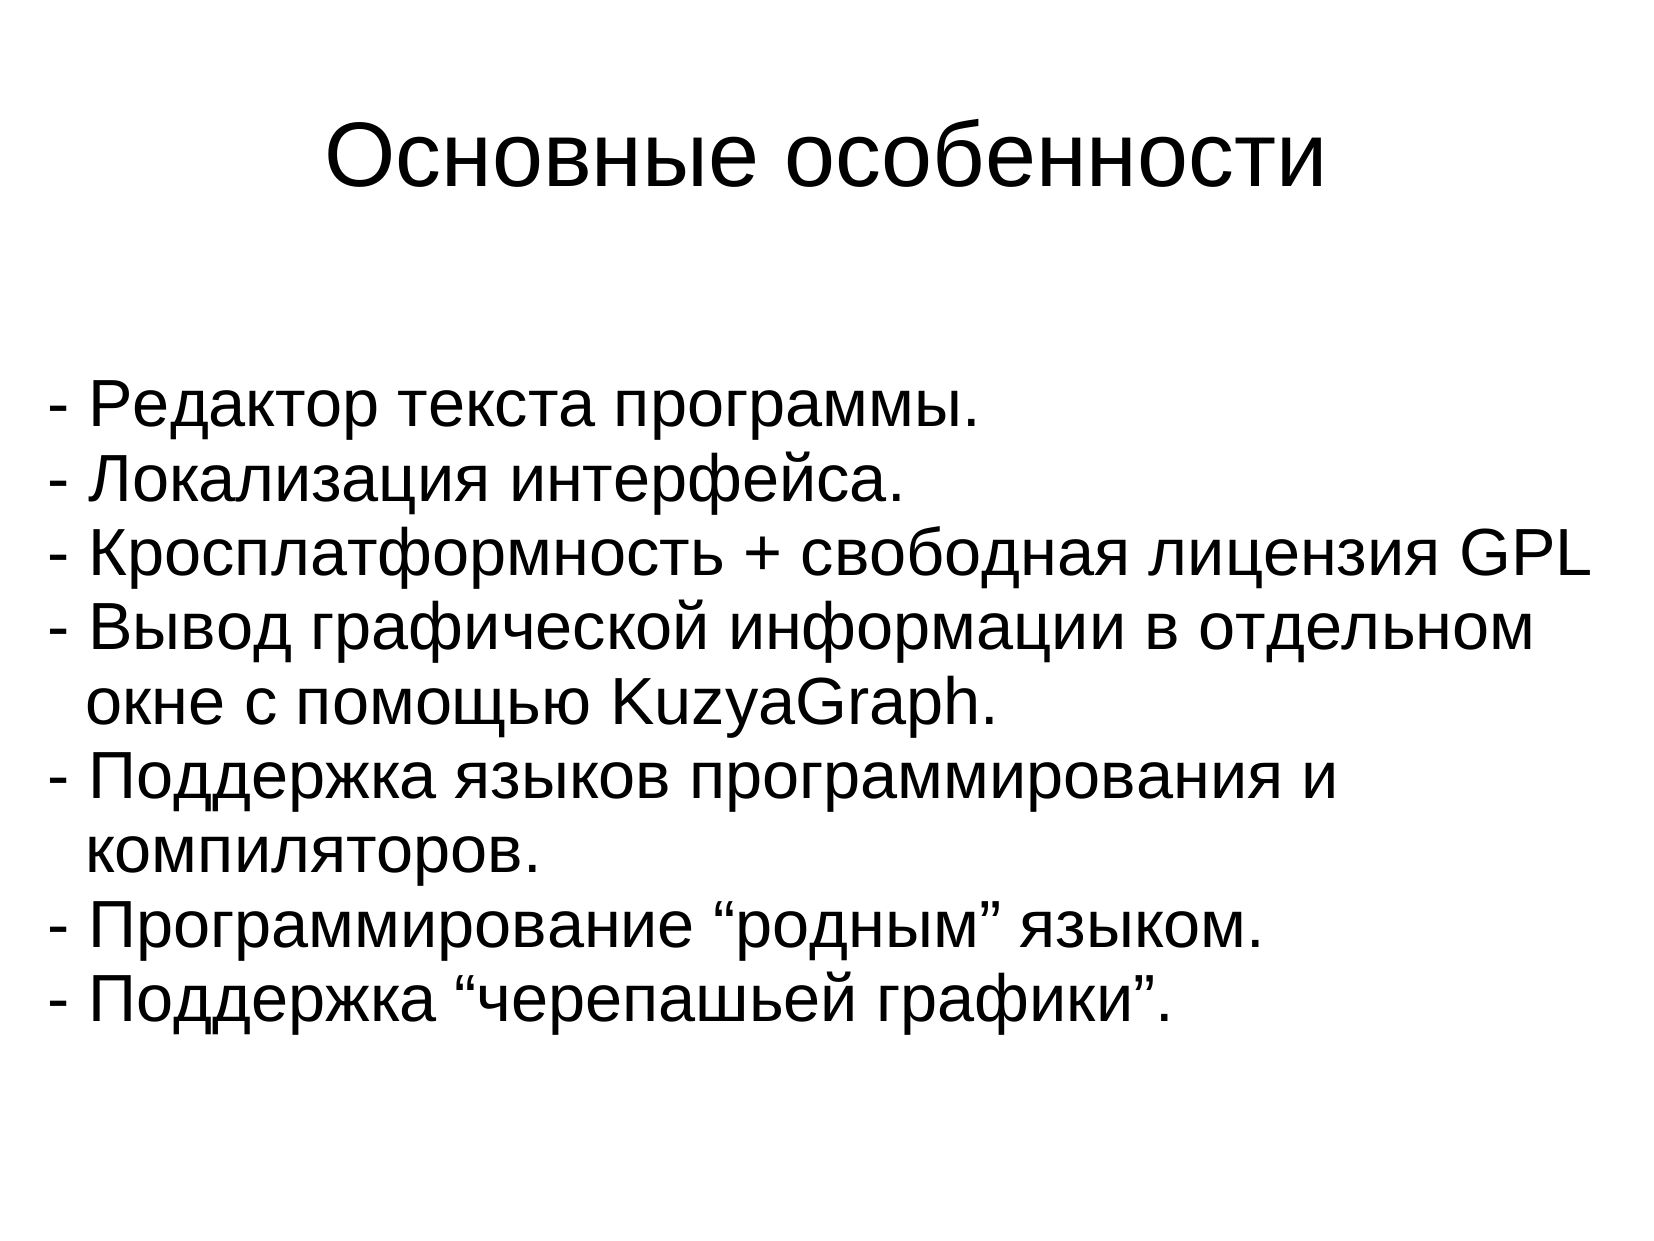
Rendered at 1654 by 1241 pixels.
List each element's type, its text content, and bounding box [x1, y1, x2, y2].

title Основные особенности [82, 49, 1571, 257]
subtitle - Редактор текста программы. - Локализация интерфейса. - Кросплатформность + свободная лицензия GPL - Вывод графической информации в отдельном окне с помощью KuzyaGraph. - Поддержка языков программирования и компиляторов. - Программирование “родным” языком. - Поддержка “черепашьей графики”. [29, 297, 1624, 1102]
